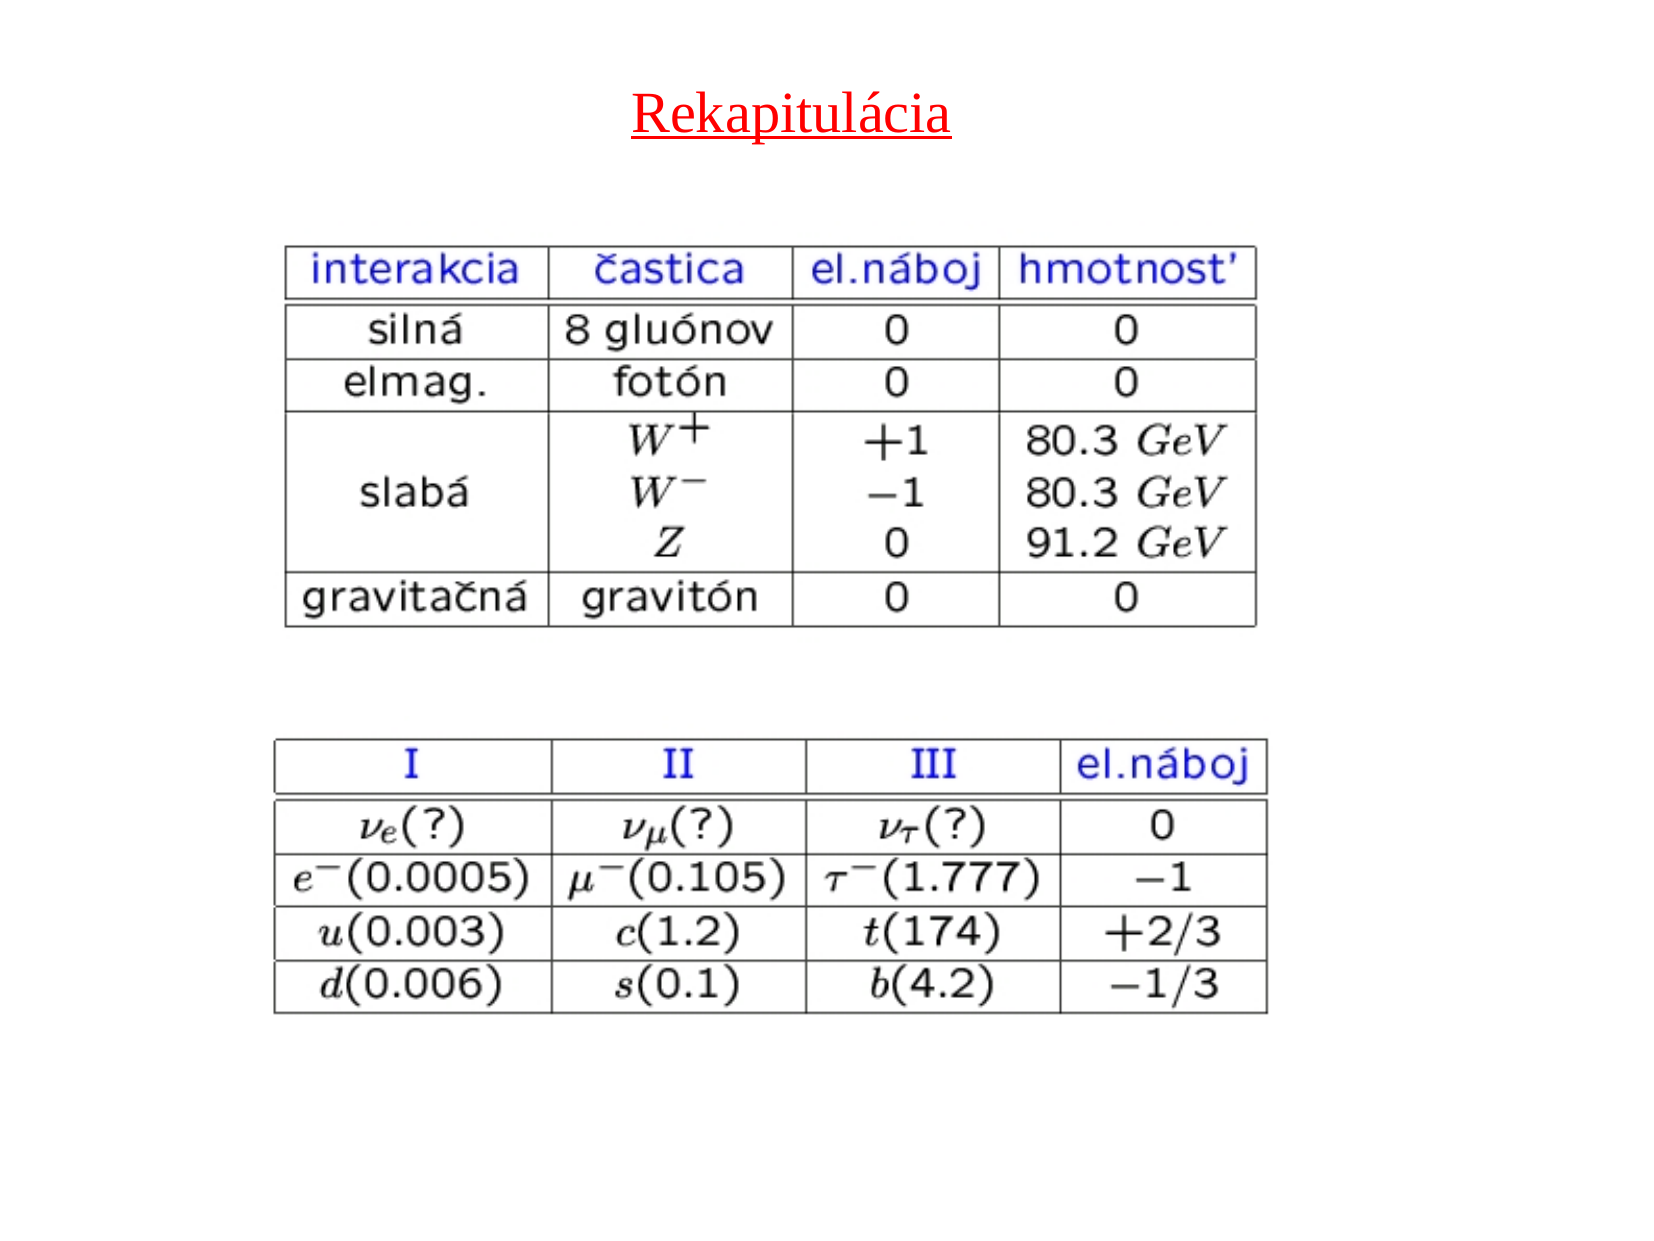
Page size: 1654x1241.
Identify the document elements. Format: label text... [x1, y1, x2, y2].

picture [222, 716, 1331, 1075]
picture [256, 221, 1316, 652]
text_box Rekapitulácia [631, 80, 952, 152]
